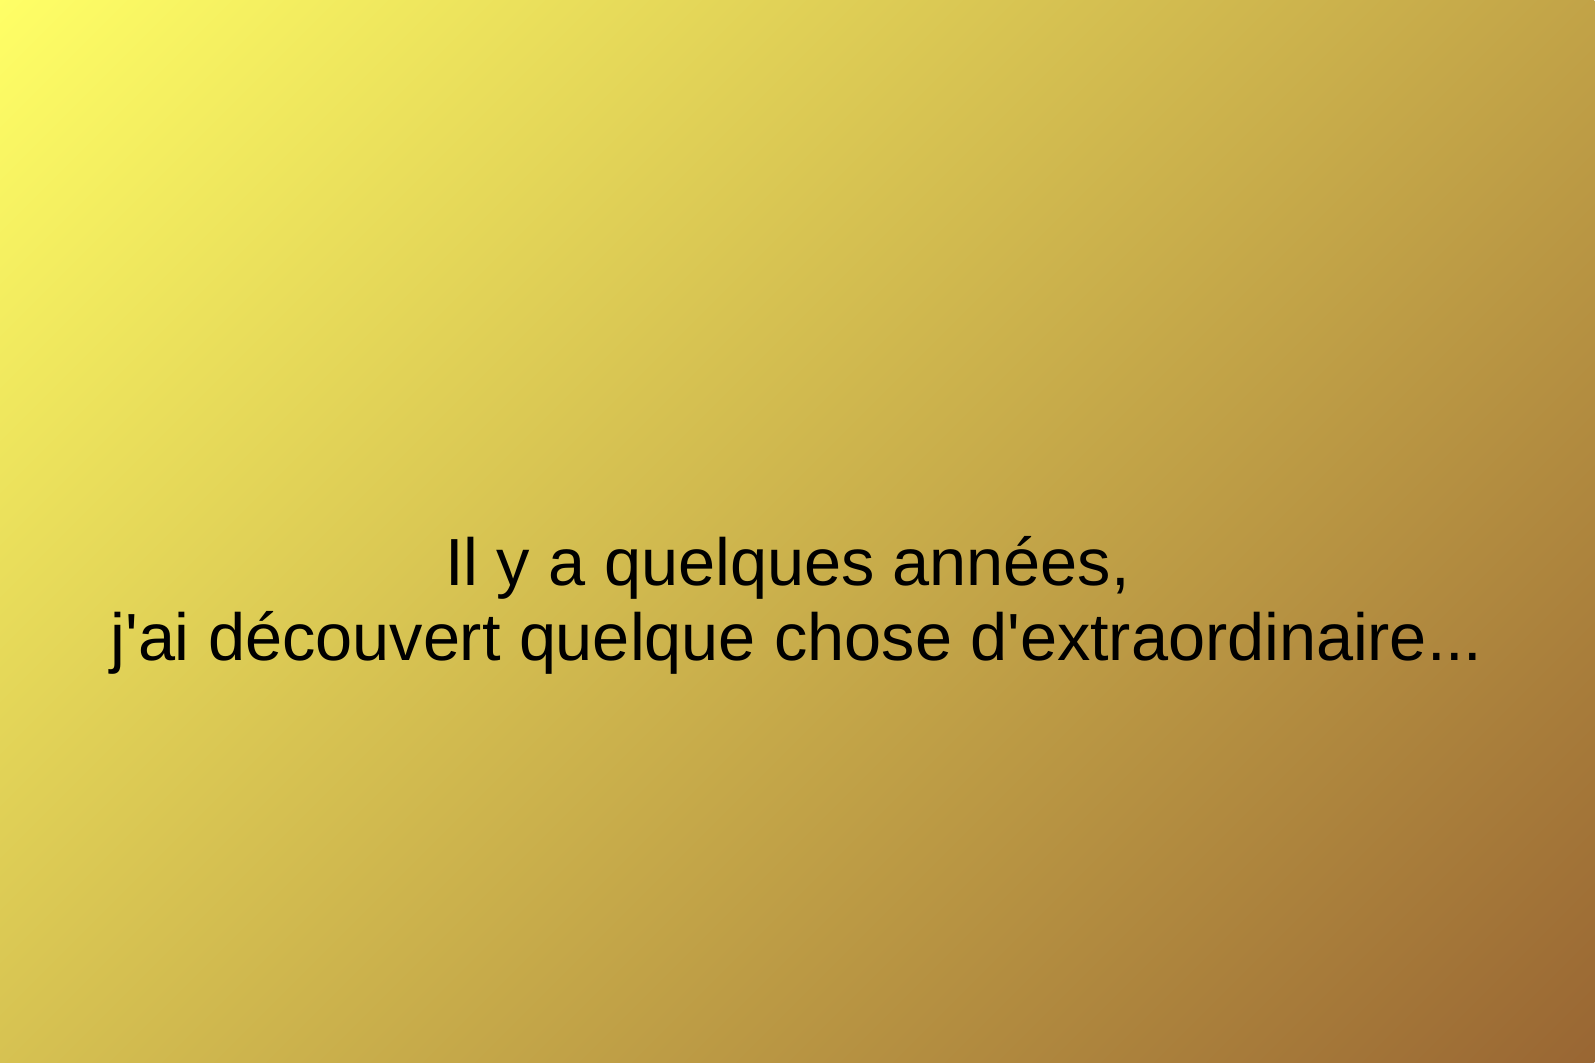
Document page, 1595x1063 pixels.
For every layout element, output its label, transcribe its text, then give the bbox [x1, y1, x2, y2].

text_box Il y a quelques années, j'ai découvert quelque chose d'extraordinaire... [79, 517, 1515, 682]
